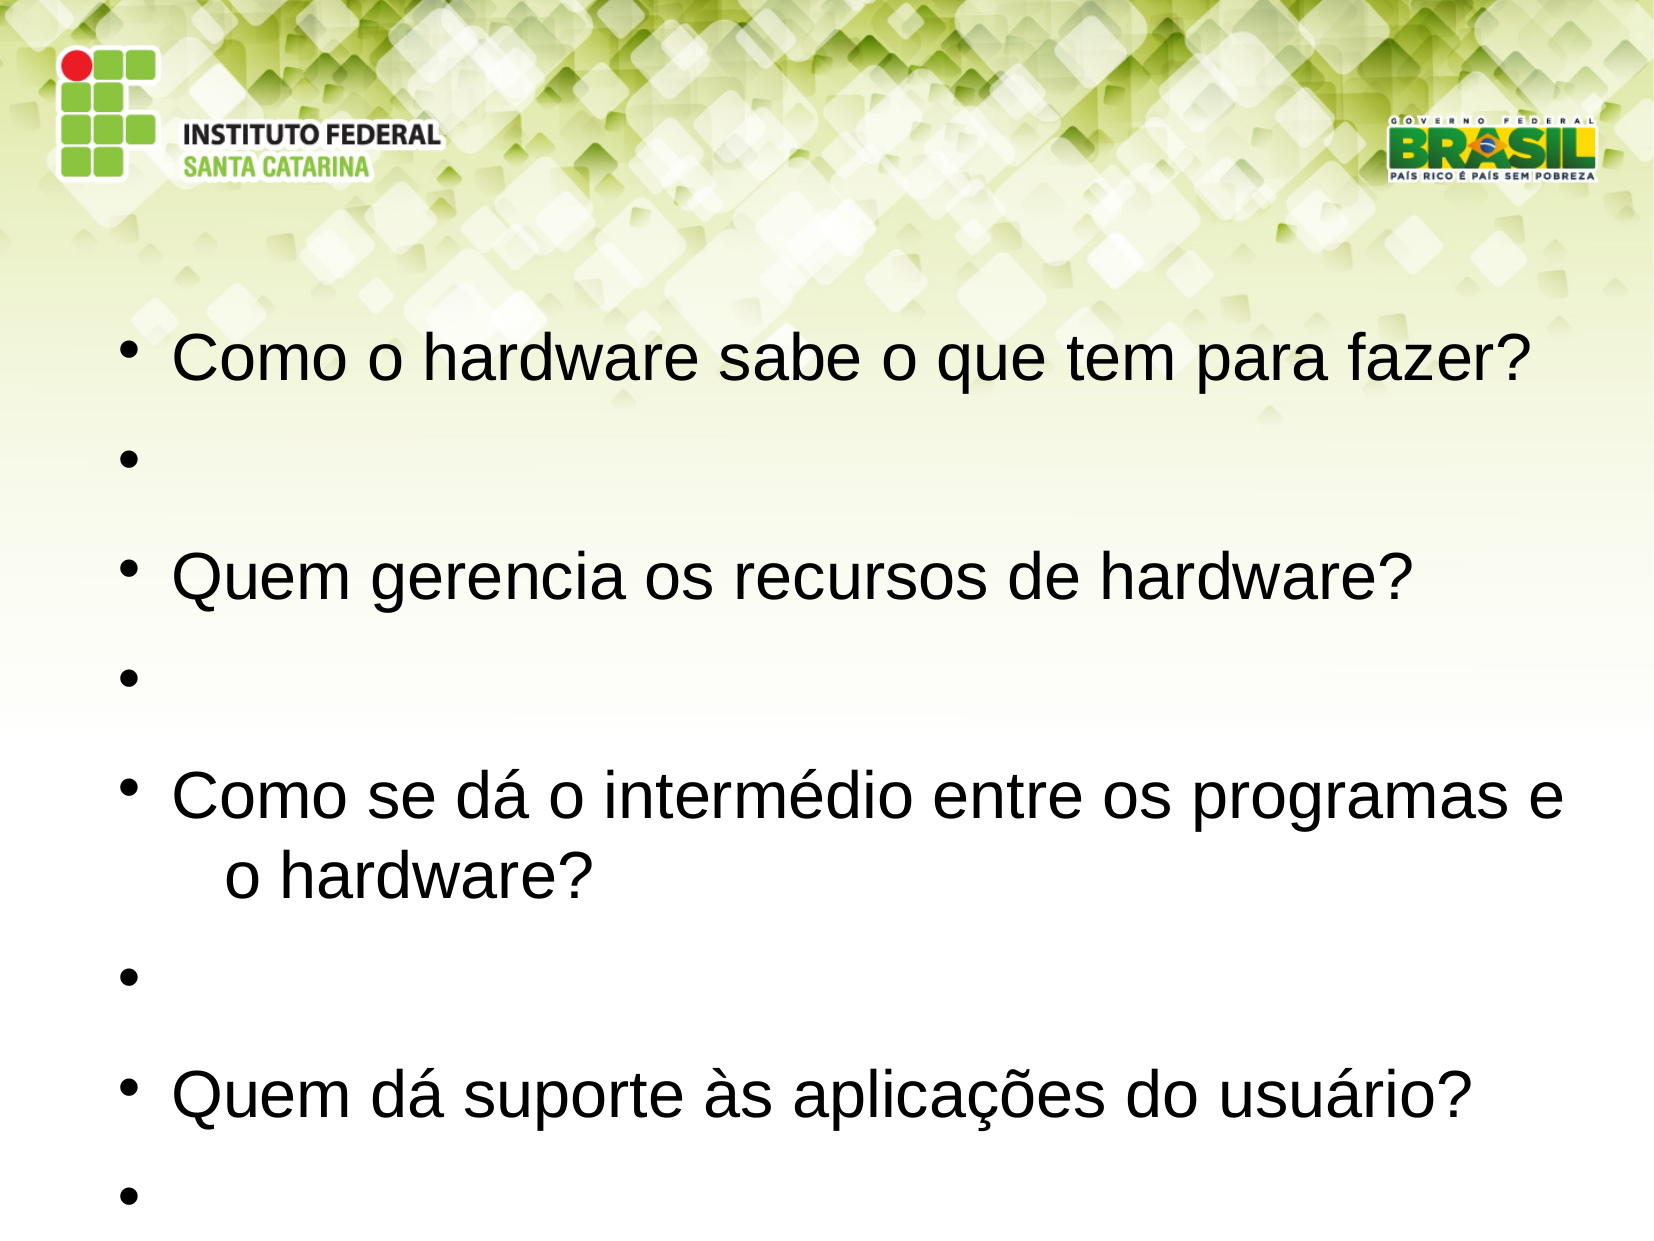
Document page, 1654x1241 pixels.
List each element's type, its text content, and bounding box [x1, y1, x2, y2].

list Como o hardware sabe o que tem para fazer? Quem gerencia os recursos de hardware? Como se dá o intermédio entre os programas e o hardware? Quem dá suporte às aplicações do usuário? [82, 313, 1571, 1188]
picture [0, 0, 1654, 1241]
